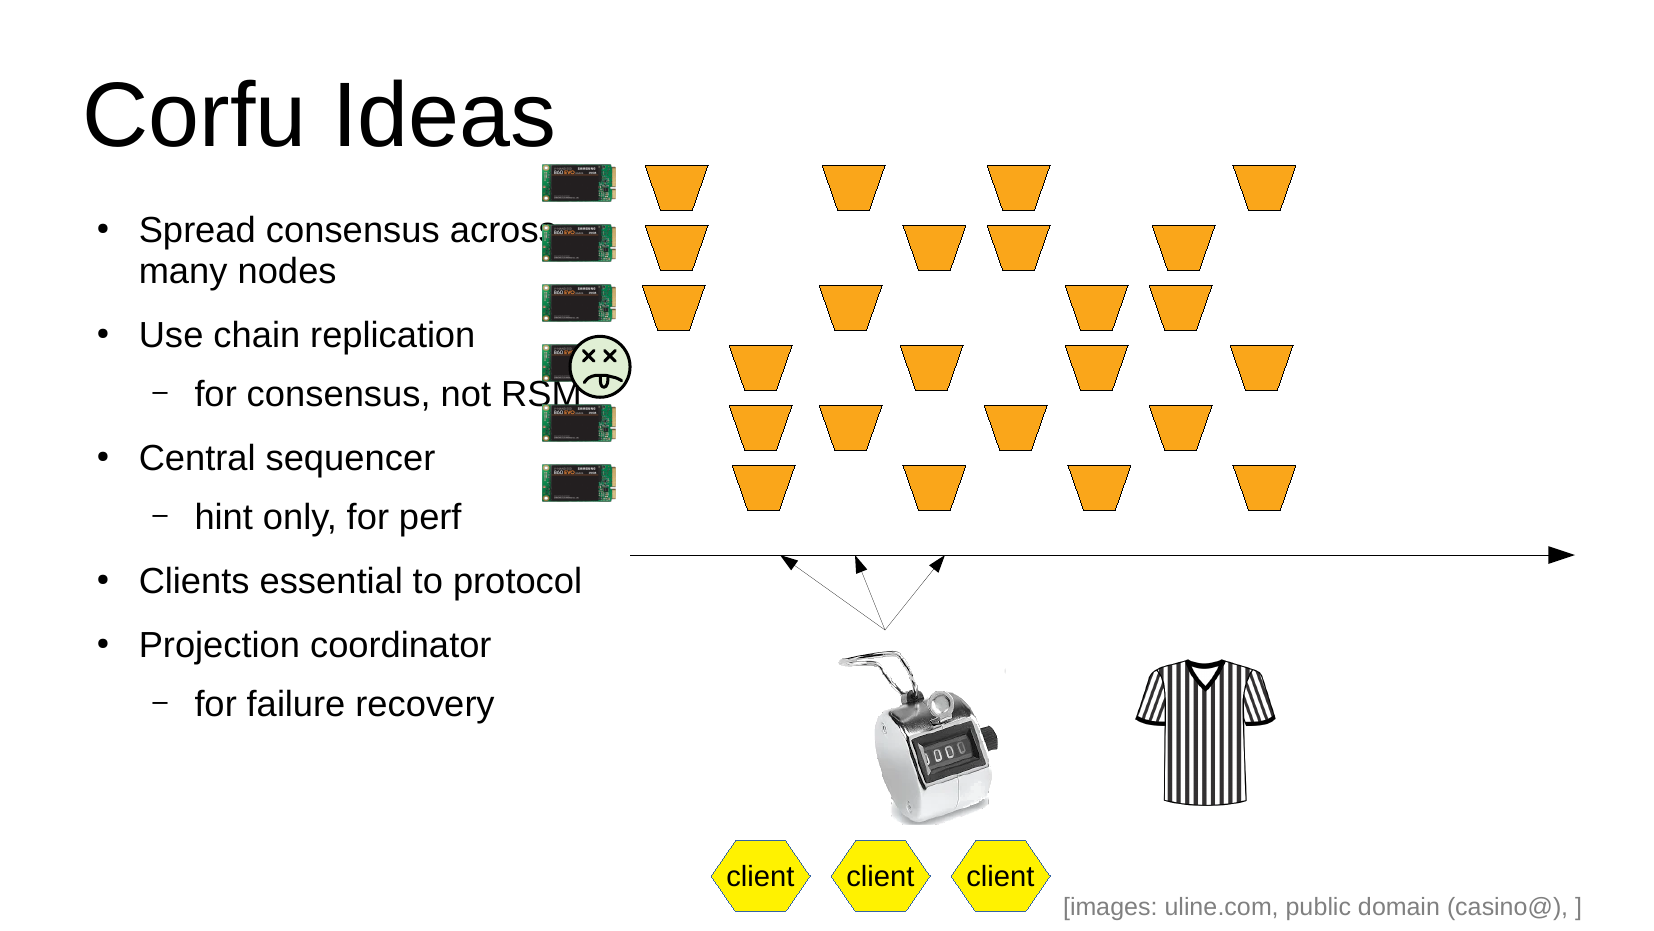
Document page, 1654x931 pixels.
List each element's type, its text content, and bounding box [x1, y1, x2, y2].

text_box [1149, 405, 1213, 451]
picture [1135, 659, 1276, 807]
picture [542, 224, 616, 263]
text_box [819, 405, 883, 451]
text_box [1065, 285, 1129, 331]
picture [542, 464, 616, 503]
text_box [570, 336, 631, 398]
text_box [732, 465, 796, 511]
text_box [729, 345, 793, 391]
text_box [645, 225, 709, 271]
text_box [987, 165, 1051, 211]
text_box [1152, 225, 1216, 271]
text_box [1065, 345, 1129, 391]
text_box [1232, 465, 1296, 511]
picture [542, 284, 616, 323]
text_box client [711, 840, 811, 912]
text_box [822, 165, 886, 211]
text_box [642, 285, 706, 331]
text_box [984, 405, 1048, 451]
picture [830, 650, 1006, 826]
text_box [729, 405, 793, 451]
text_box [1230, 345, 1294, 391]
text_box client [831, 840, 931, 912]
text_box [1232, 165, 1296, 211]
text_box [1067, 465, 1131, 511]
text_box [1149, 285, 1213, 331]
text_box [902, 225, 966, 271]
text_box [900, 345, 964, 391]
list Spread consensus across many nodes Use chain replication for consensus, not RSM Central sequencer hint only, for perf Clients essential to protocol Projection coordinator for failure recovery [82, 210, 586, 750]
title Corfu Ideas [82, 37, 1571, 193]
text_box client [951, 840, 1051, 912]
text_box [902, 465, 966, 511]
text_box [images: uline.com, public domain (casino@), ] [510, 885, 1606, 928]
picture [542, 164, 616, 203]
picture [542, 404, 616, 443]
text_box [987, 225, 1051, 271]
text_box [819, 285, 883, 331]
picture [542, 344, 579, 383]
text_box [645, 165, 709, 211]
